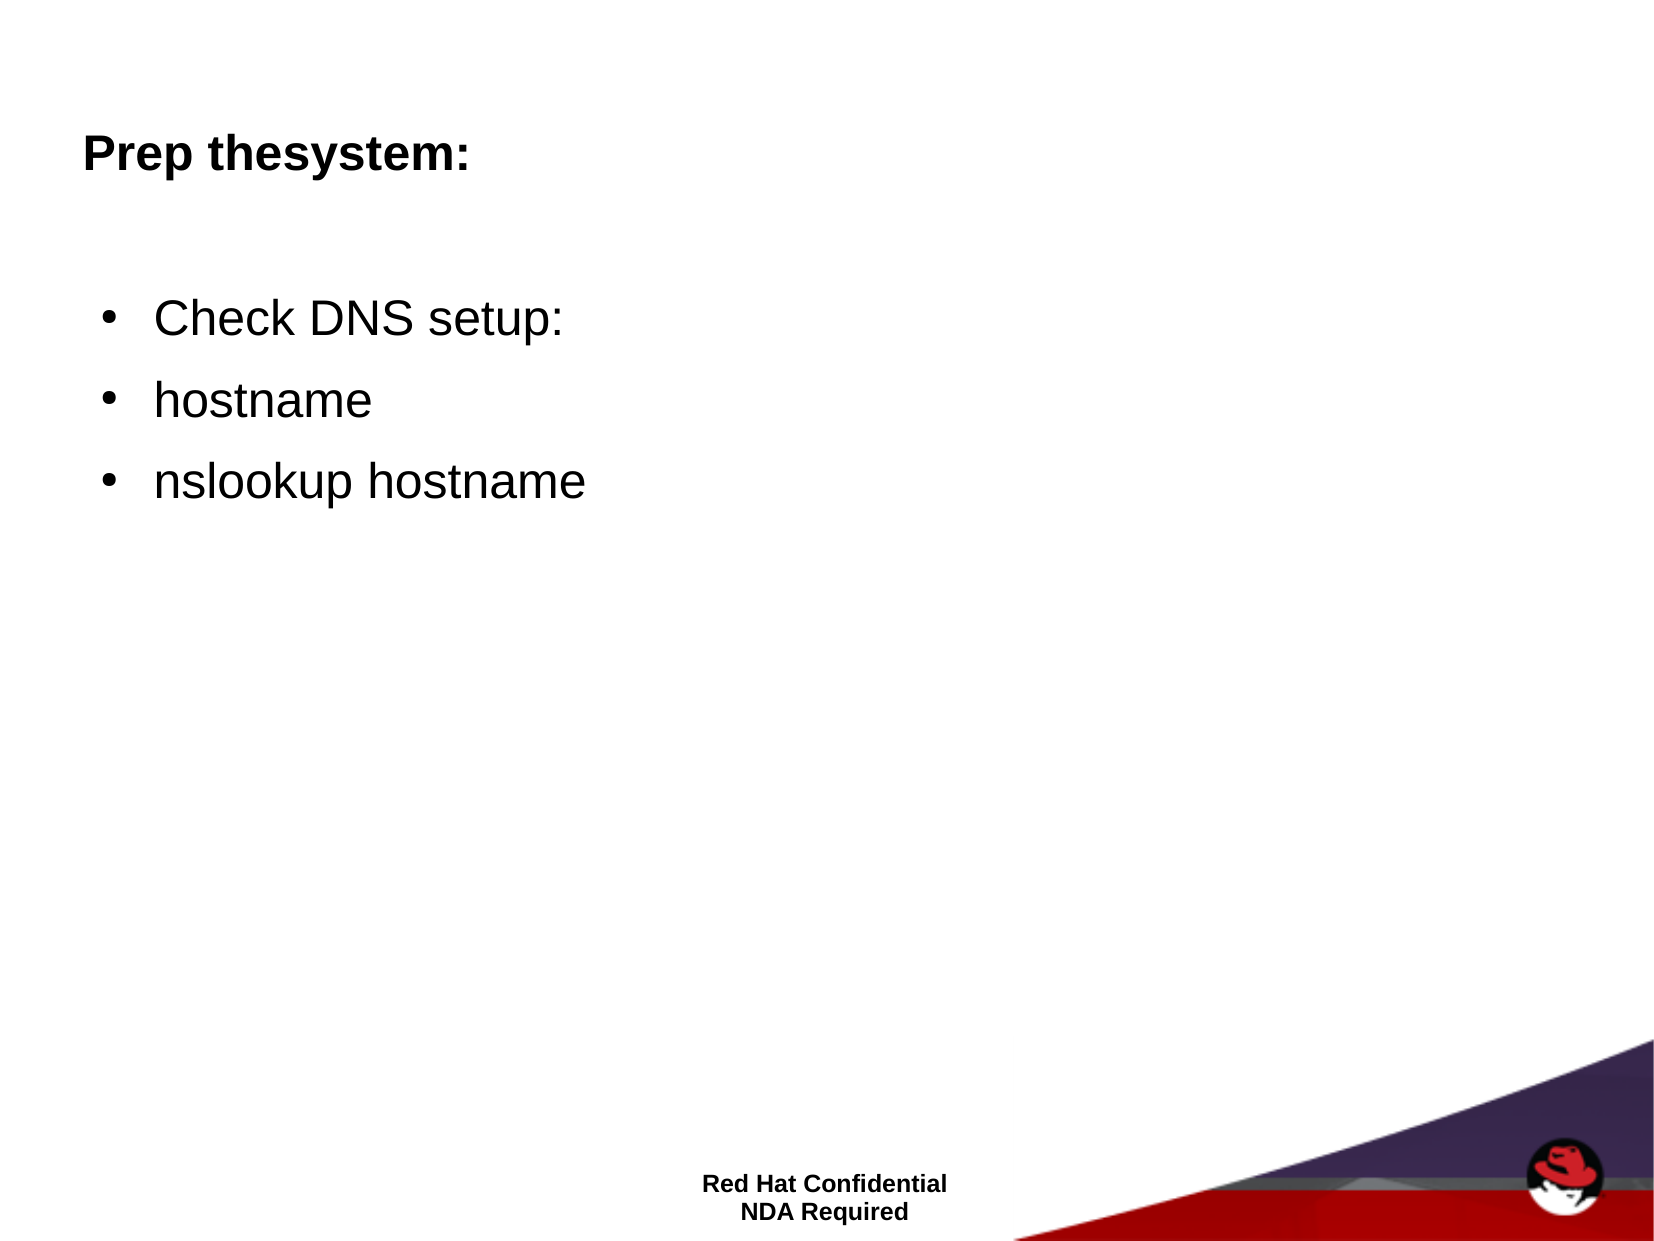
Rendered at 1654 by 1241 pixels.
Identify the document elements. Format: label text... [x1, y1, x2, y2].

picture [1012, 1036, 1654, 1241]
list Check DNS setup: hostname nslookup hostname [82, 290, 1571, 1109]
title Prep thesystem: [82, 49, 1571, 257]
